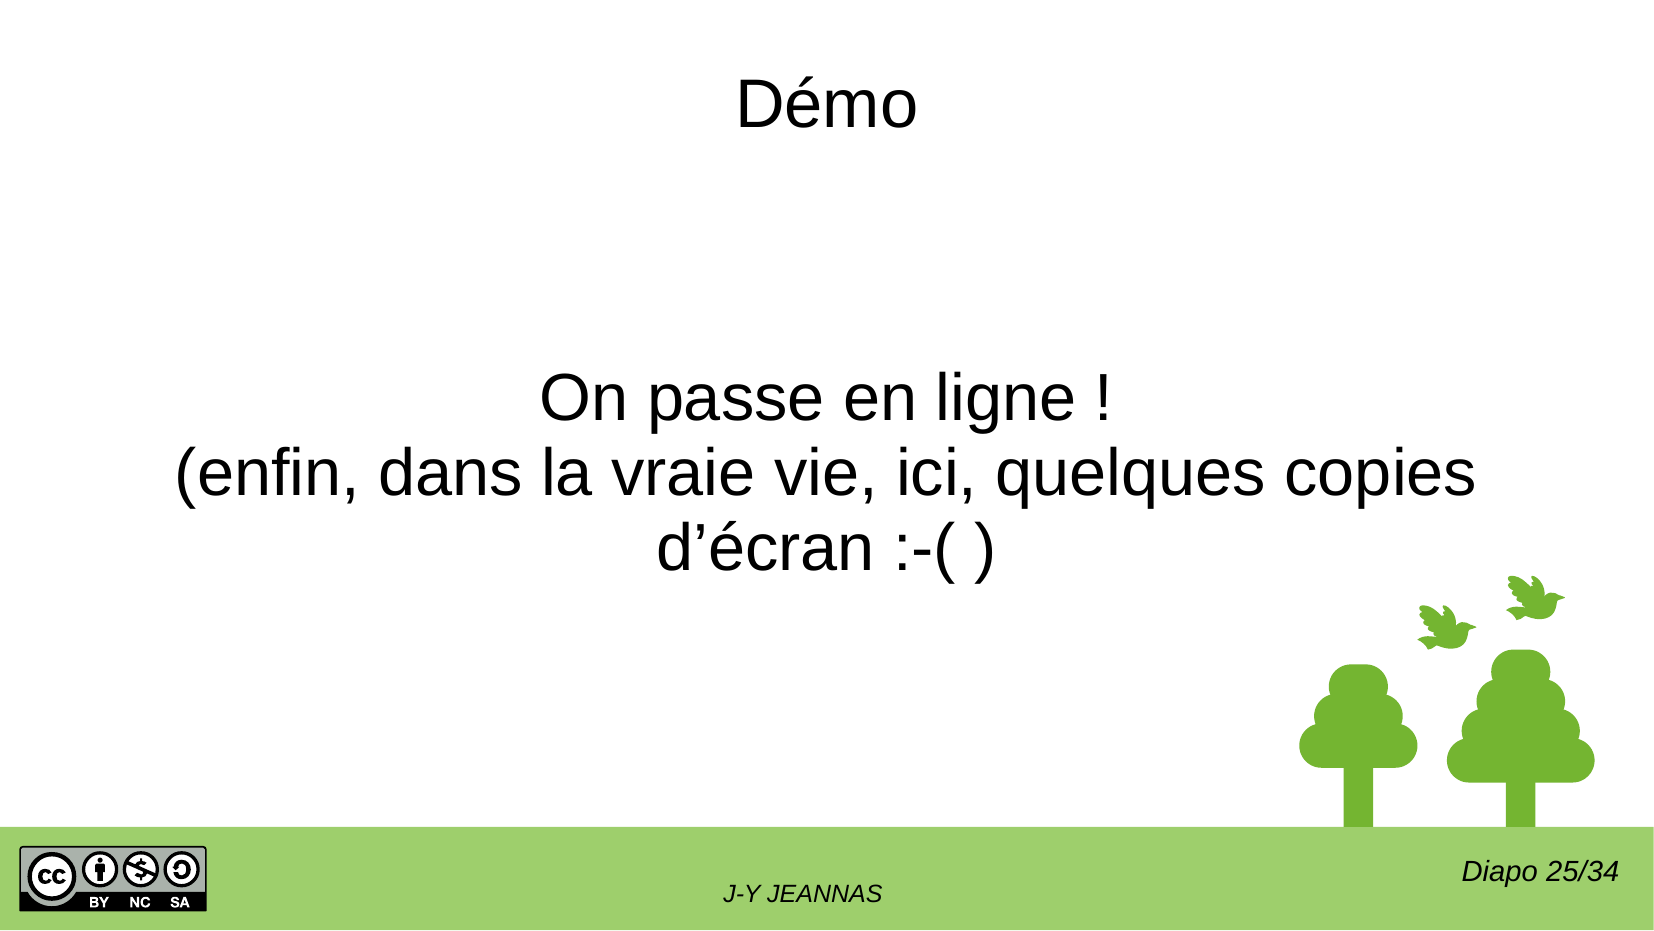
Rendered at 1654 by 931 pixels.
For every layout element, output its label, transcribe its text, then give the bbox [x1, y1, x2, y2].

title Démo [88, 29, 1565, 178]
subtitle On passe en ligne ! (enfin, dans la vraie vie, ici, quelques copies d’écran :-( ) [88, 206, 1565, 739]
